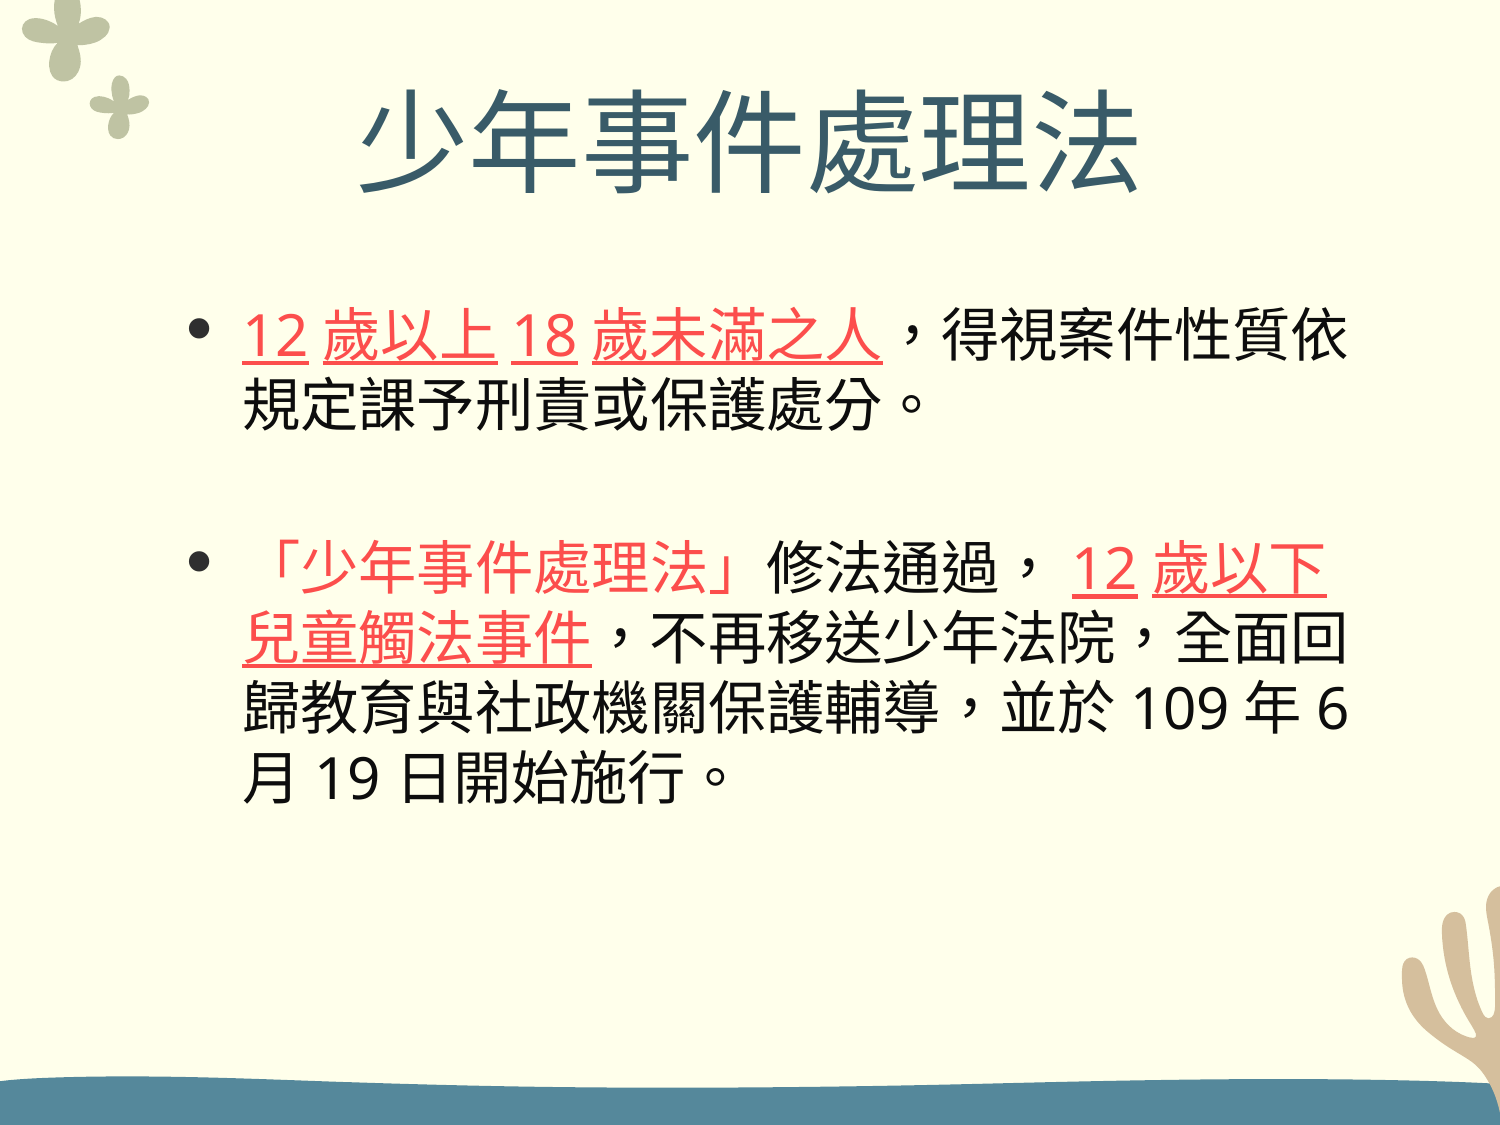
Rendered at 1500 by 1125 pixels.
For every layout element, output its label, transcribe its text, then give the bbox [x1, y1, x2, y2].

text_box [89, 75, 150, 140]
text_box [21, 0, 110, 82]
text_box [0, 886, 1500, 1125]
title 少年事件處理法 [75, 45, 1425, 233]
list 12歲以上18歲未滿之人，得視案件性質依規定課予刑責或保護處分。 「少年事件處理法」修法通過，12歲以下兒童觸法事件，不再移送少年法院，全面回歸教育與社政機關保護輔導，並於109年6月19日開始施行。 [171, 290, 1388, 835]
